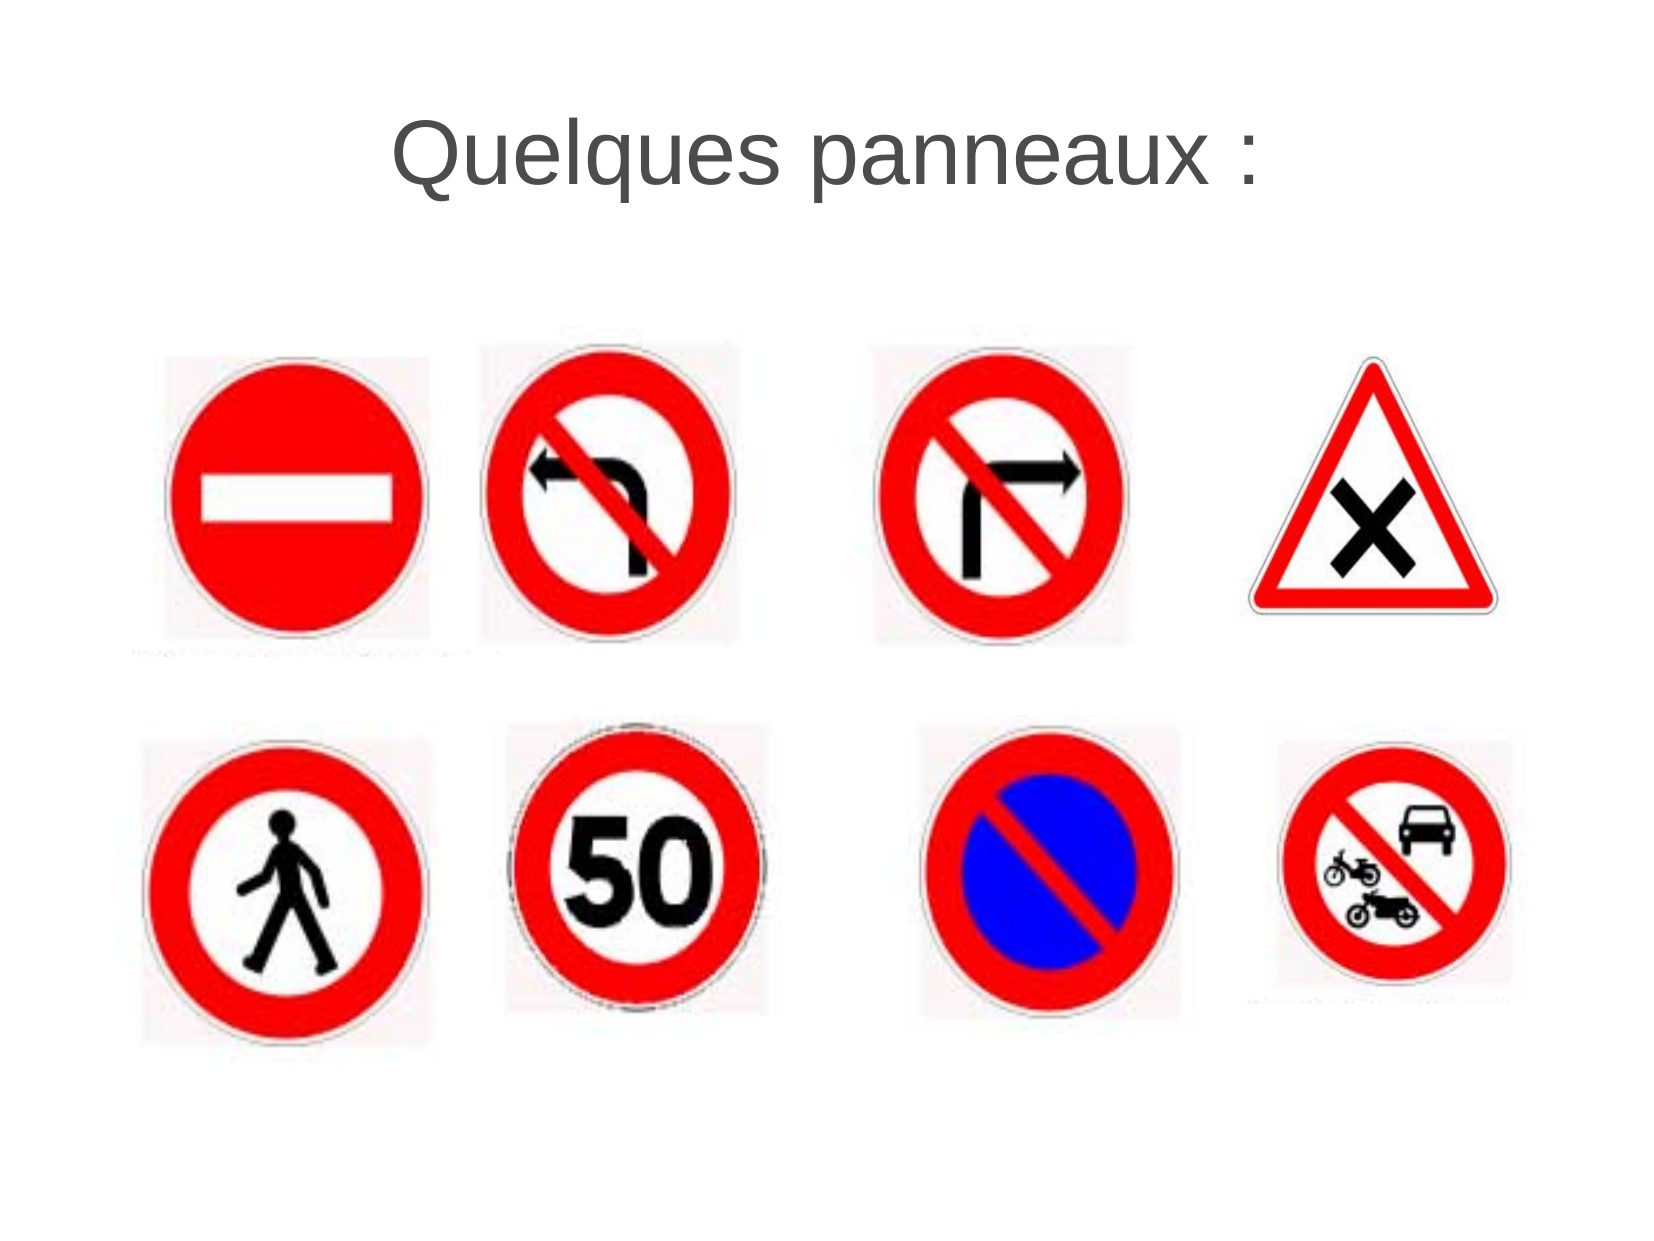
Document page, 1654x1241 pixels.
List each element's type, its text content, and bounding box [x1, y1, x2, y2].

picture [88, 324, 1182, 657]
picture [88, 701, 1536, 1063]
title Quelques panneaux : [82, 56, 1571, 250]
picture [1240, 354, 1506, 621]
